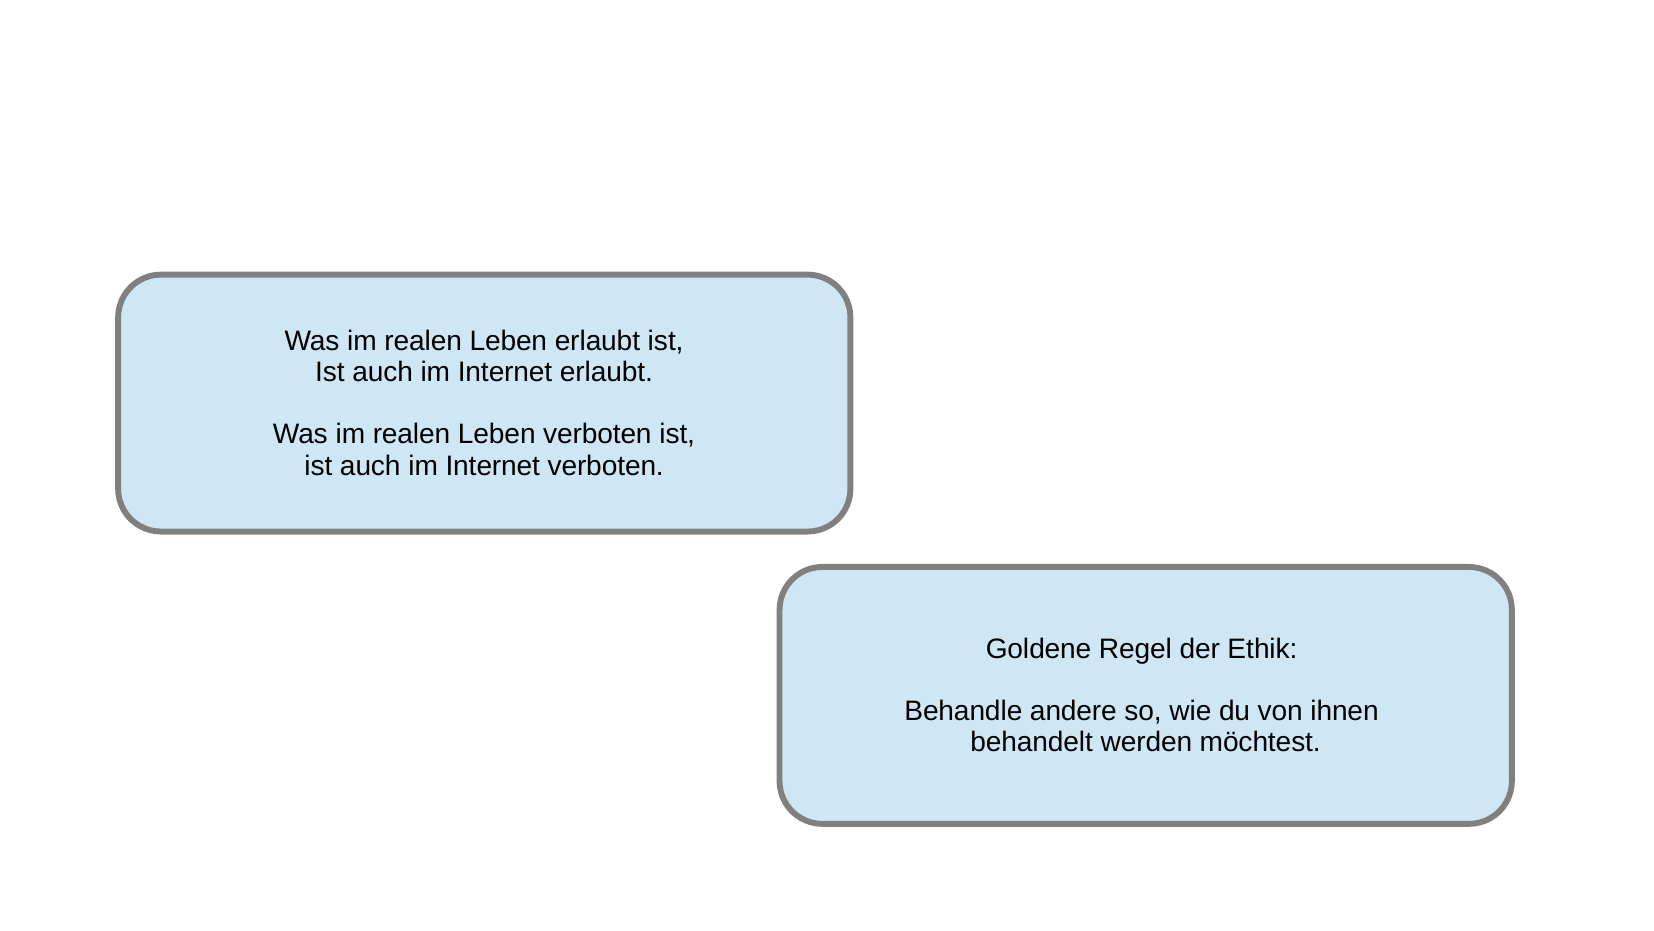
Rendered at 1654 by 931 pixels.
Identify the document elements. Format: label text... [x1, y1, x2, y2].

text_box Goldene Regel der Ethik: Behandle andere so, wie du von ihnen behandelt werden möchtest. [779, 566, 1512, 824]
text_box Was im realen Leben erlaubt ist, Ist auch im Internet erlaubt. Was im realen Leben verboten ist, ist auch im Internet verboten. [118, 274, 851, 532]
